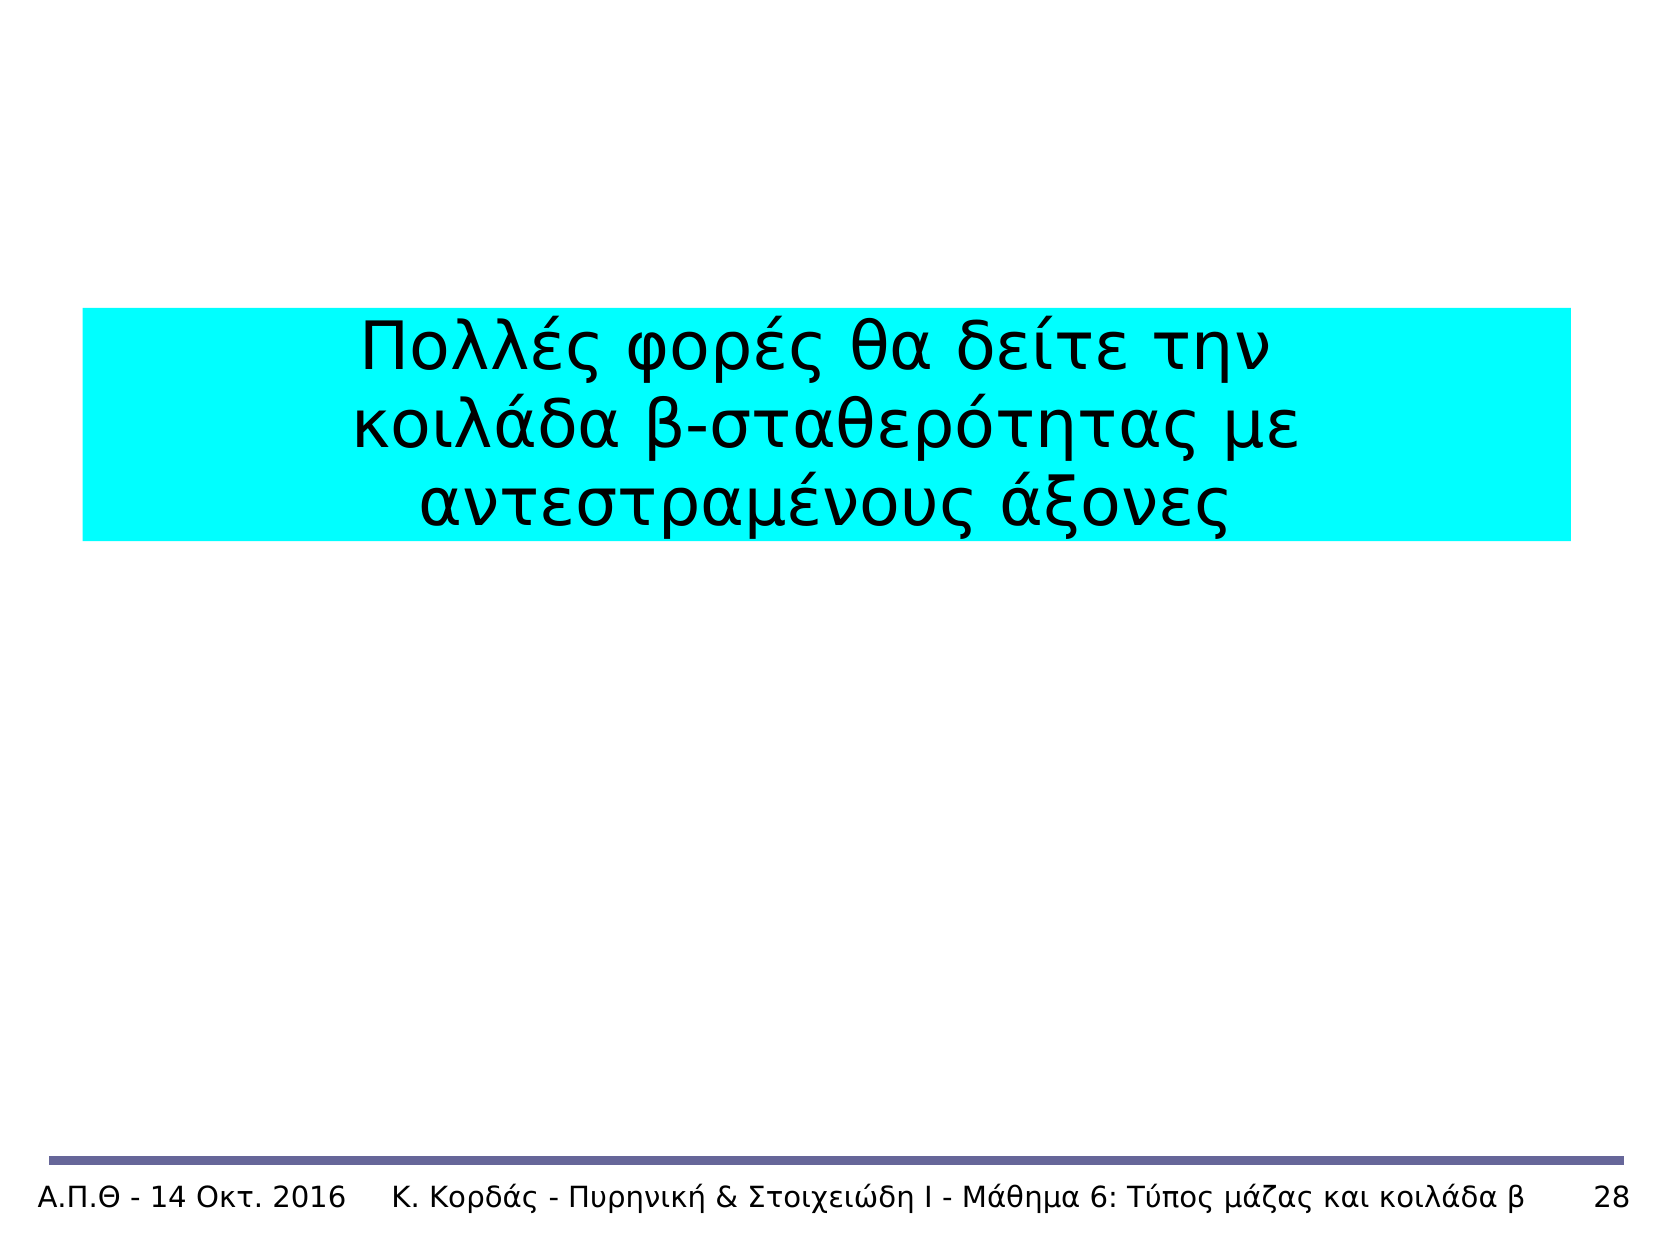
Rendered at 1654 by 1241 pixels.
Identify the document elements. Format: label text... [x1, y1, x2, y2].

title Πολλές φορές θα δείτε την κοιλάδα β-σταθερότητας με αντεστραμένους άξονες [82, 307, 1571, 542]
